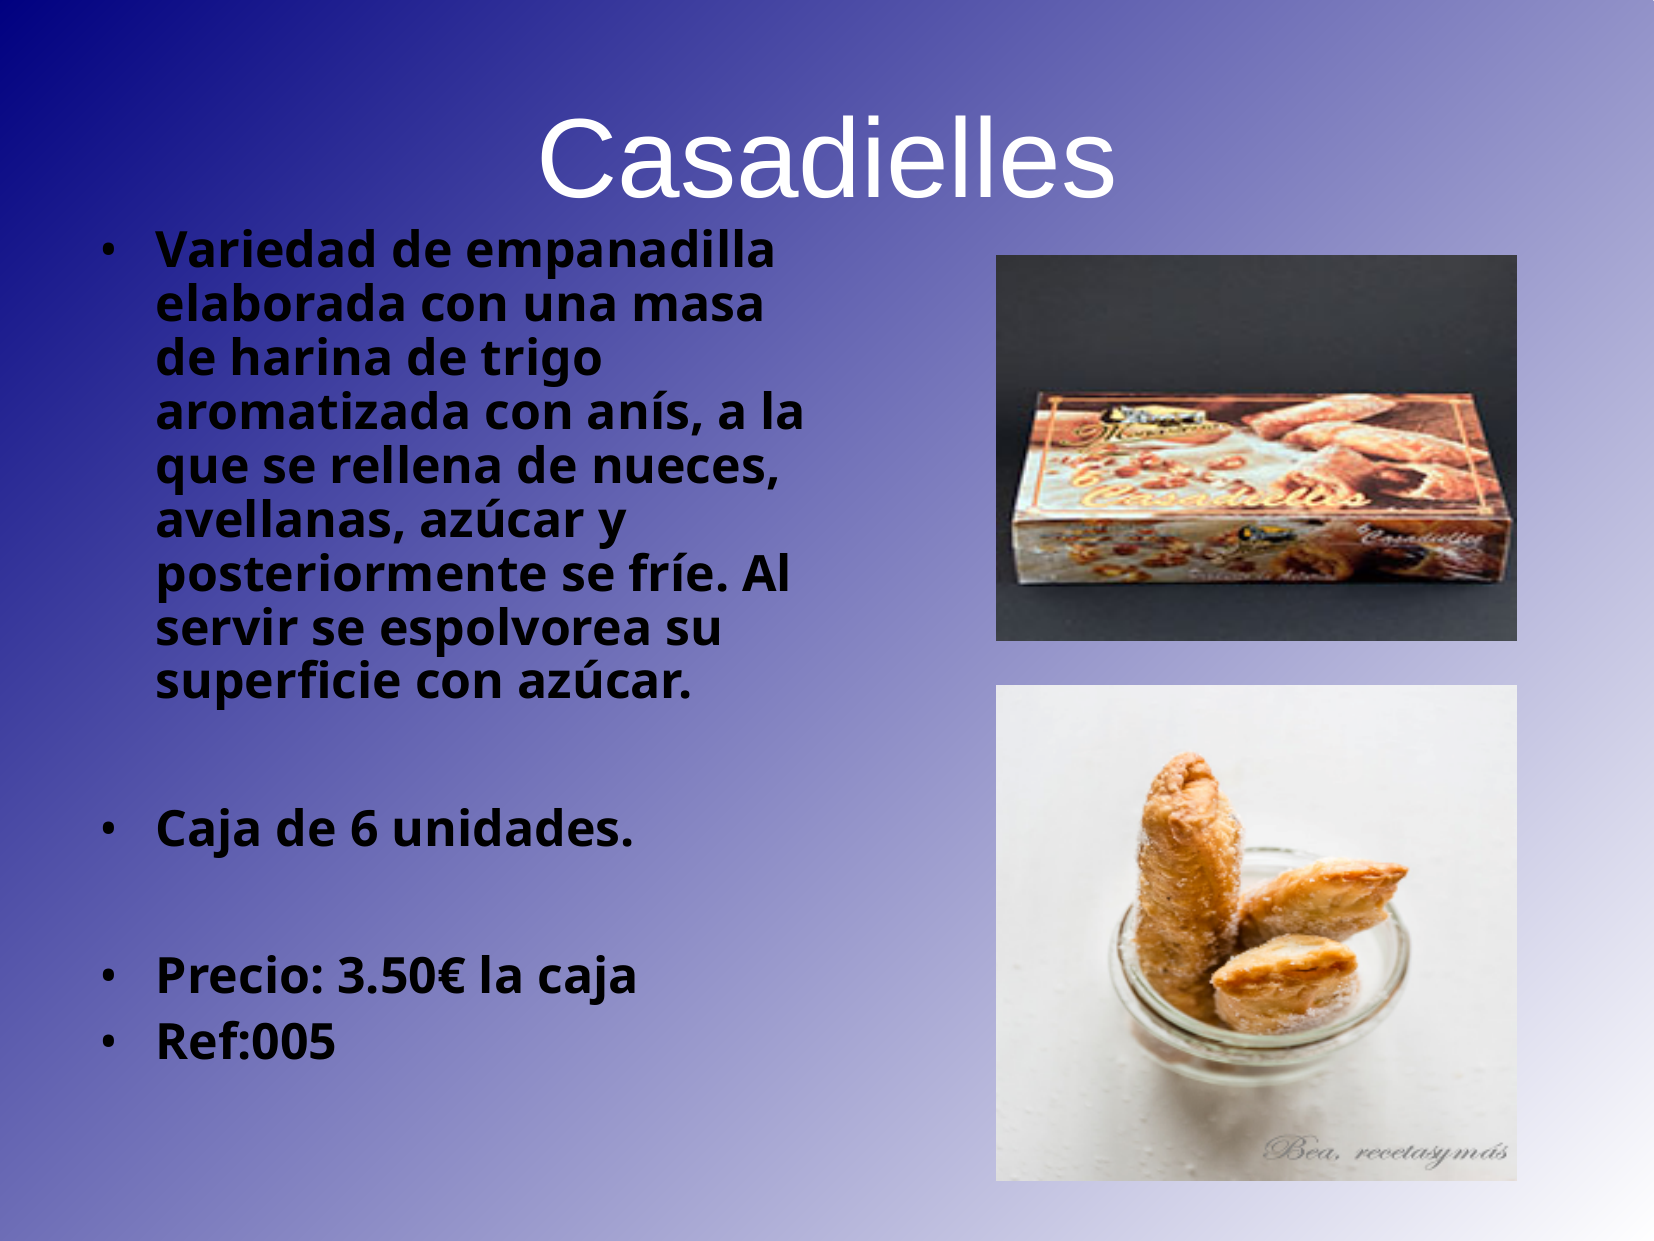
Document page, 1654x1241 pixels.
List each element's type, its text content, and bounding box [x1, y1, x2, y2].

title Casadielles [82, 49, 1571, 257]
list Variedad de empanadilla elaborada con una masa de harina de trigo aromatizada con anís, a la que se rellena de nueces, avellanas, azúcar y posteriormente se fríe. Al servir se espolvorea su superficie con azúcar. Caja de 6 unidades. Precio: 3.50€ la caja Ref:005 [84, 216, 841, 1050]
picture [996, 685, 1517, 1181]
picture [996, 255, 1517, 641]
